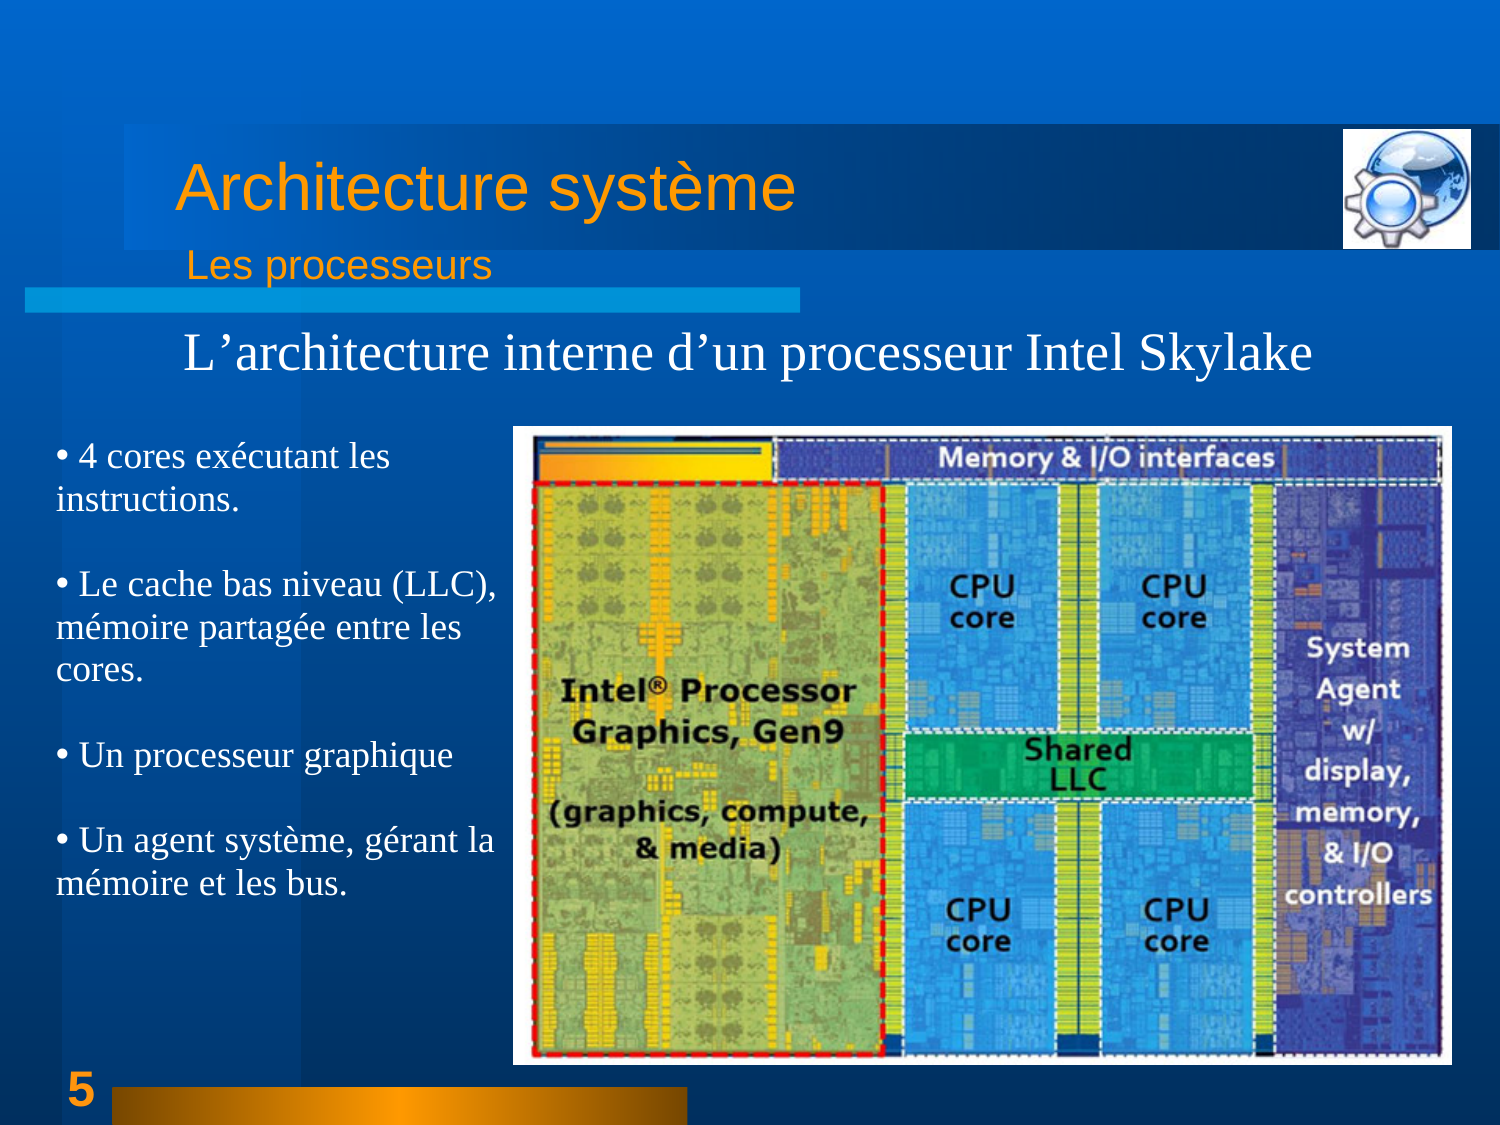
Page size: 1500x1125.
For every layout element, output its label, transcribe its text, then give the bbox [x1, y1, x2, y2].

picture [514, 426, 1452, 1065]
text_box L’architecture interne d’un processeur Intel Skylake [169, 313, 1347, 392]
picture [1343, 129, 1471, 249]
text_box 4 cores exécutant les instructions. Le cache bas niveau (LLC), mémoire partagée entre les cores. Un processeur graphique Un agent système, gérant la mémoire et les bus. [41, 381, 514, 1083]
text_box Architecture système [160, 141, 1354, 234]
text_box Les processeurs [171, 233, 1365, 297]
